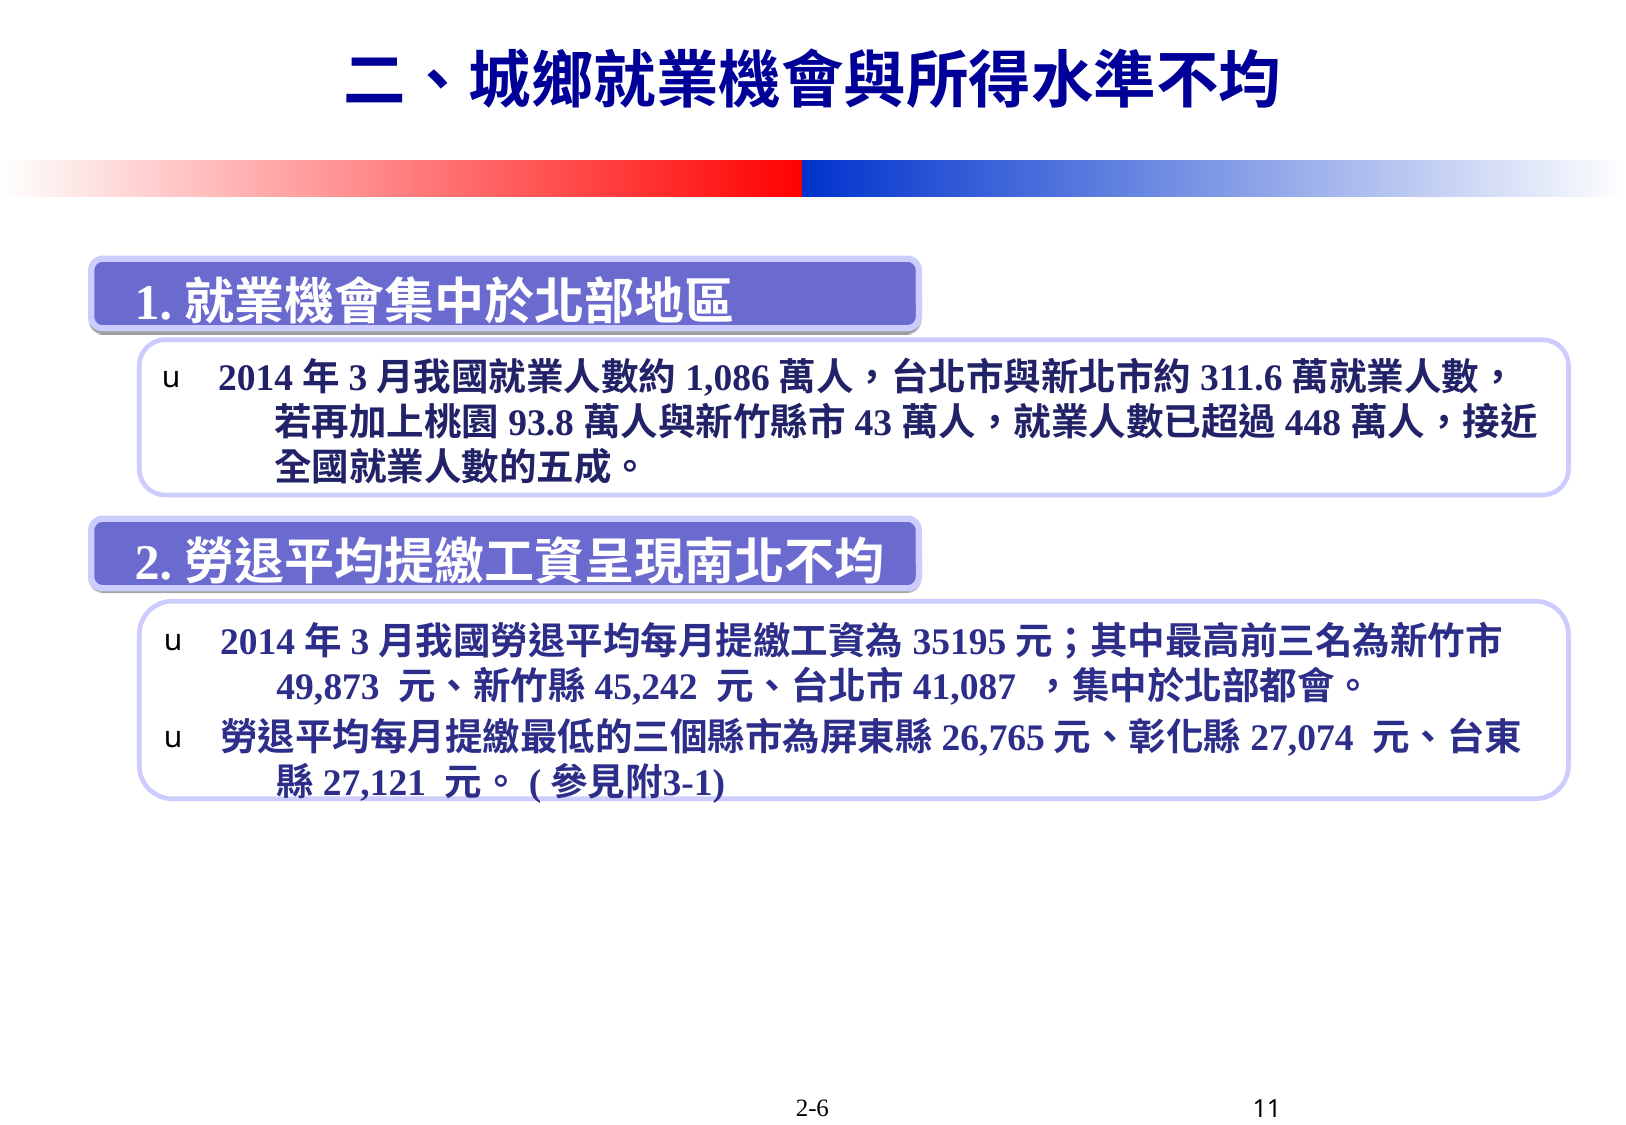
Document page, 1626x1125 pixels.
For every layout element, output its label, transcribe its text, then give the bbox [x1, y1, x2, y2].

text_box 二、城鄉就業機會與所得水準不均 [483, 55, 509, 89]
text_box 1.就業機會集中於北部地區 [91, 258, 919, 329]
text_box 二、城鄉就業機會與所得水準不均 [873, 55, 892, 86]
text_box 2.勞退平均提繳工資呈現南北不均 [91, 518, 919, 589]
text_box 二、城鄉就業機會與所得水準不均 [0, 55, 1625, 115]
text_box 2014年3月我國就業人數約1,086萬人，台北市與新北市約311.6萬就業人數，若再加上桃園93.8萬人與新竹縣市43萬人，就業人數已超過448萬人，接近全國就業人數的五成。 [139, 339, 1569, 496]
text_box 2-6 [712, 1084, 913, 1125]
text_box 11 [1237, 1085, 1617, 1125]
text_box 二、城鄉就業機會與所得水準不均 [857, 55, 876, 86]
text_box 2014年3月我國勞退平均每月提繳工資為35195元；其中最高前三名為新竹市49,873 元、新竹縣45,242 元、台北市41,087 ，集中於北部都會。 勞退平均每月提繳最低的三個縣市為屏東縣26,765元、彰化縣27,074 元、台東縣27,121 元。(參見附3-1) [139, 601, 1569, 799]
